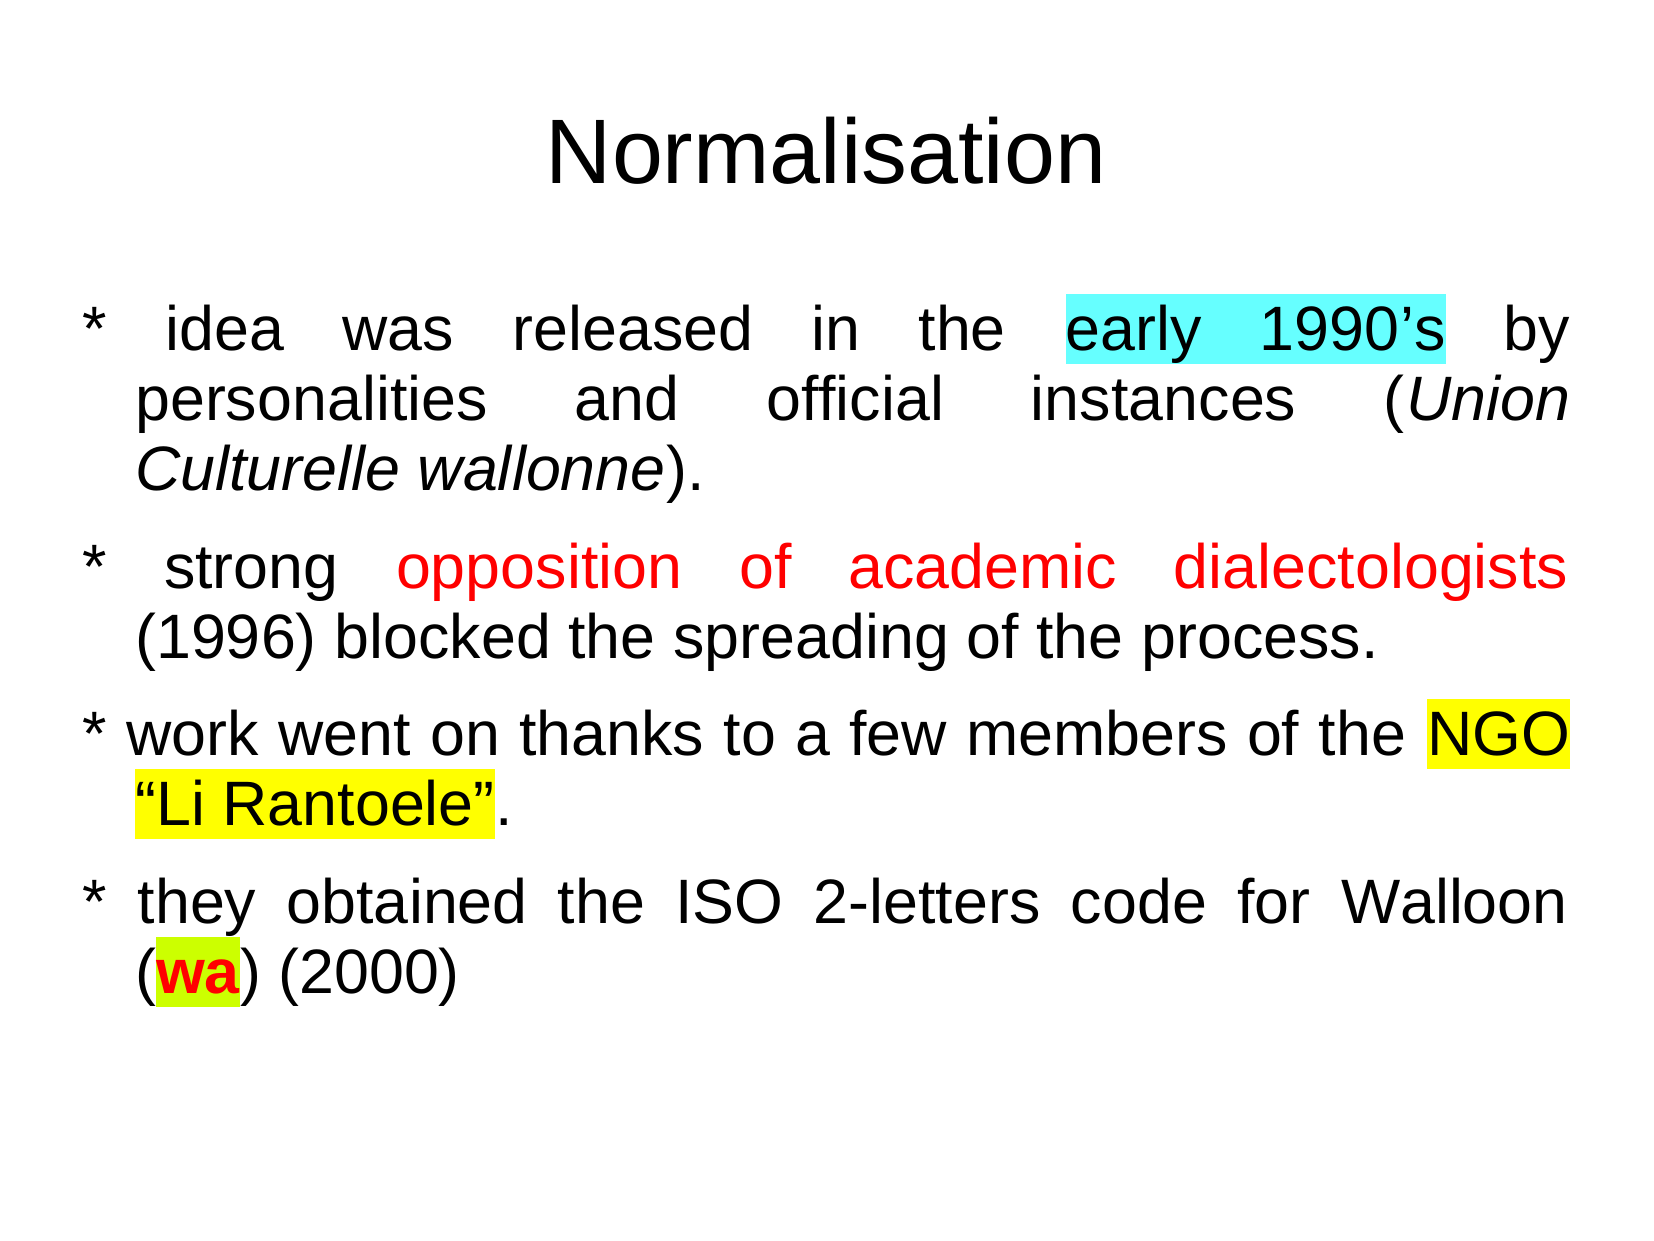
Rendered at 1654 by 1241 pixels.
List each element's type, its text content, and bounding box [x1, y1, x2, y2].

list * idea was released in the early 1990’s by personalities and official instances (Union Culturelle wallonne). * strong opposition of academic dialectologists (1996) blocked the spreading of the process. * work went on thanks to a few members of the NGO “Li Rantoele”. * they obtained the ISO 2-letters code for Walloon (wa) (2000) [82, 290, 1571, 1010]
title Normalisation [82, 49, 1571, 257]
